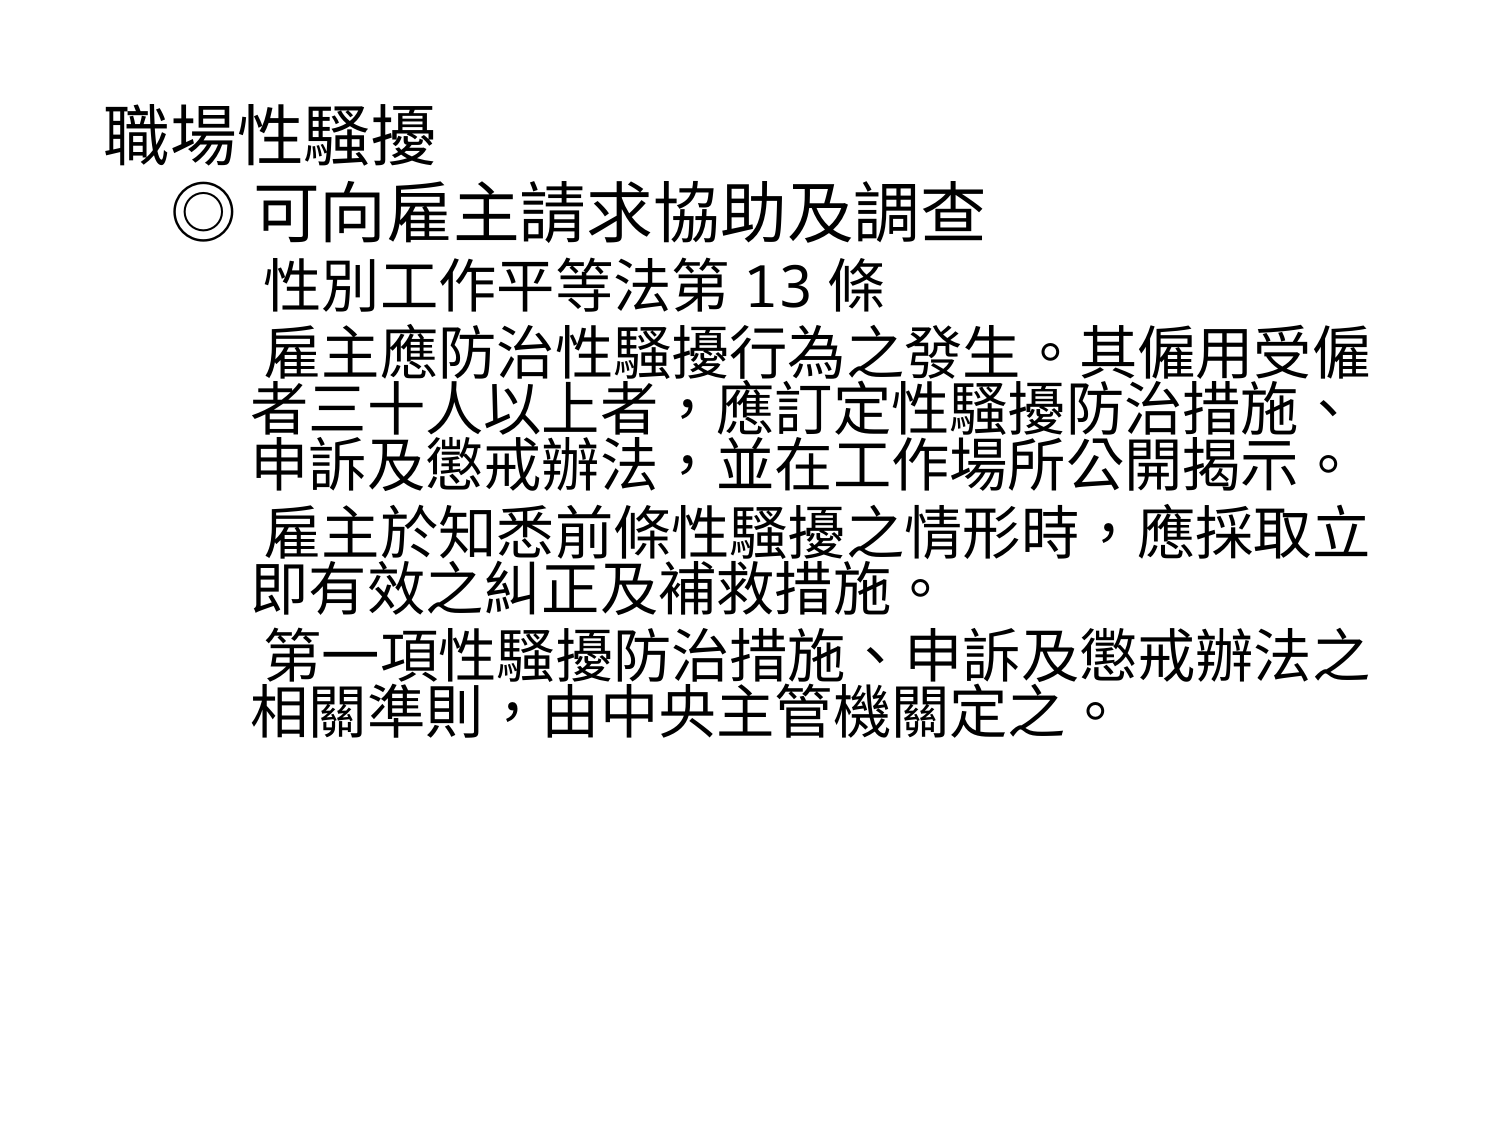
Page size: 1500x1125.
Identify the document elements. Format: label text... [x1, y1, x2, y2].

list 職場性騷擾 ◎可向雇主請求協助及調查 性別工作平等法第13條 雇主應防治性騷擾行為之發生。其僱用受僱者三十人以上者，應訂定性騷擾防治措施、申訴及懲戒辦法，並在工作場所公開揭示。 雇主於知悉前條性騷擾之情形時，應採取立即有效之糾正及補救措施。 第一項性騷擾防治措施、申訴及懲戒辦法之相關準則，由中央主管機關定之。 [88, 101, 1413, 1071]
